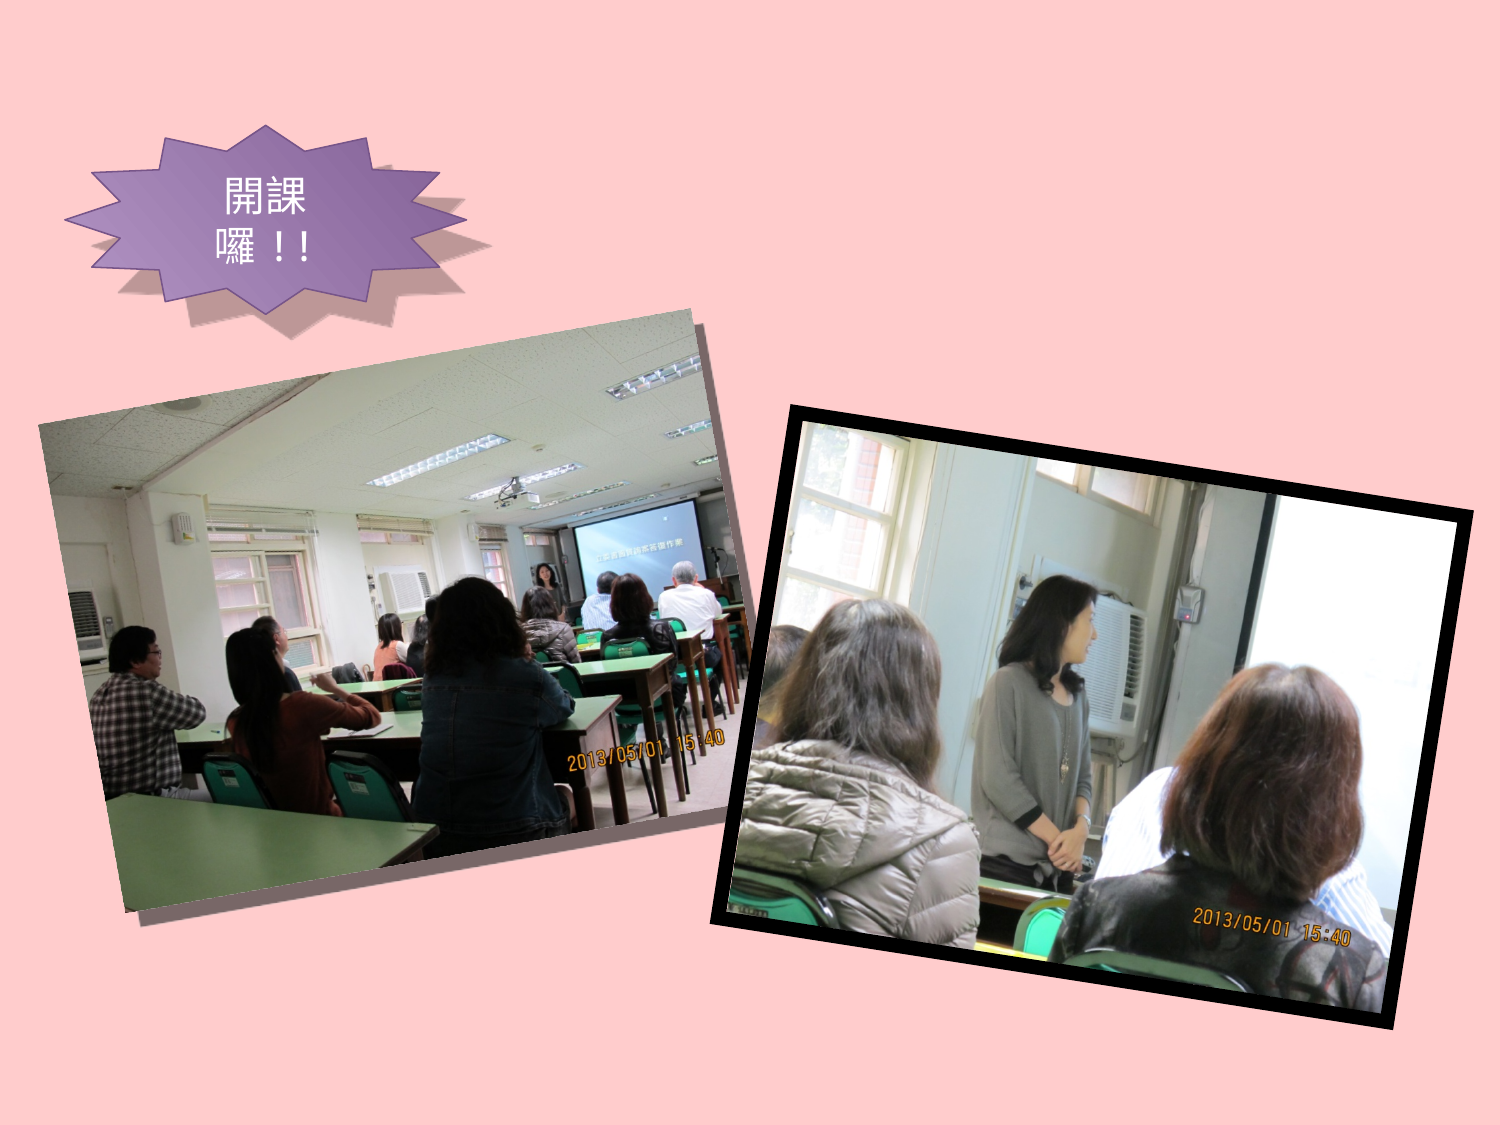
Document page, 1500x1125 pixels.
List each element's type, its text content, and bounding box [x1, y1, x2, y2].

text_box 開課囉!! [64, 125, 467, 315]
picture [726, 420, 1458, 1014]
picture [37, 307, 752, 913]
